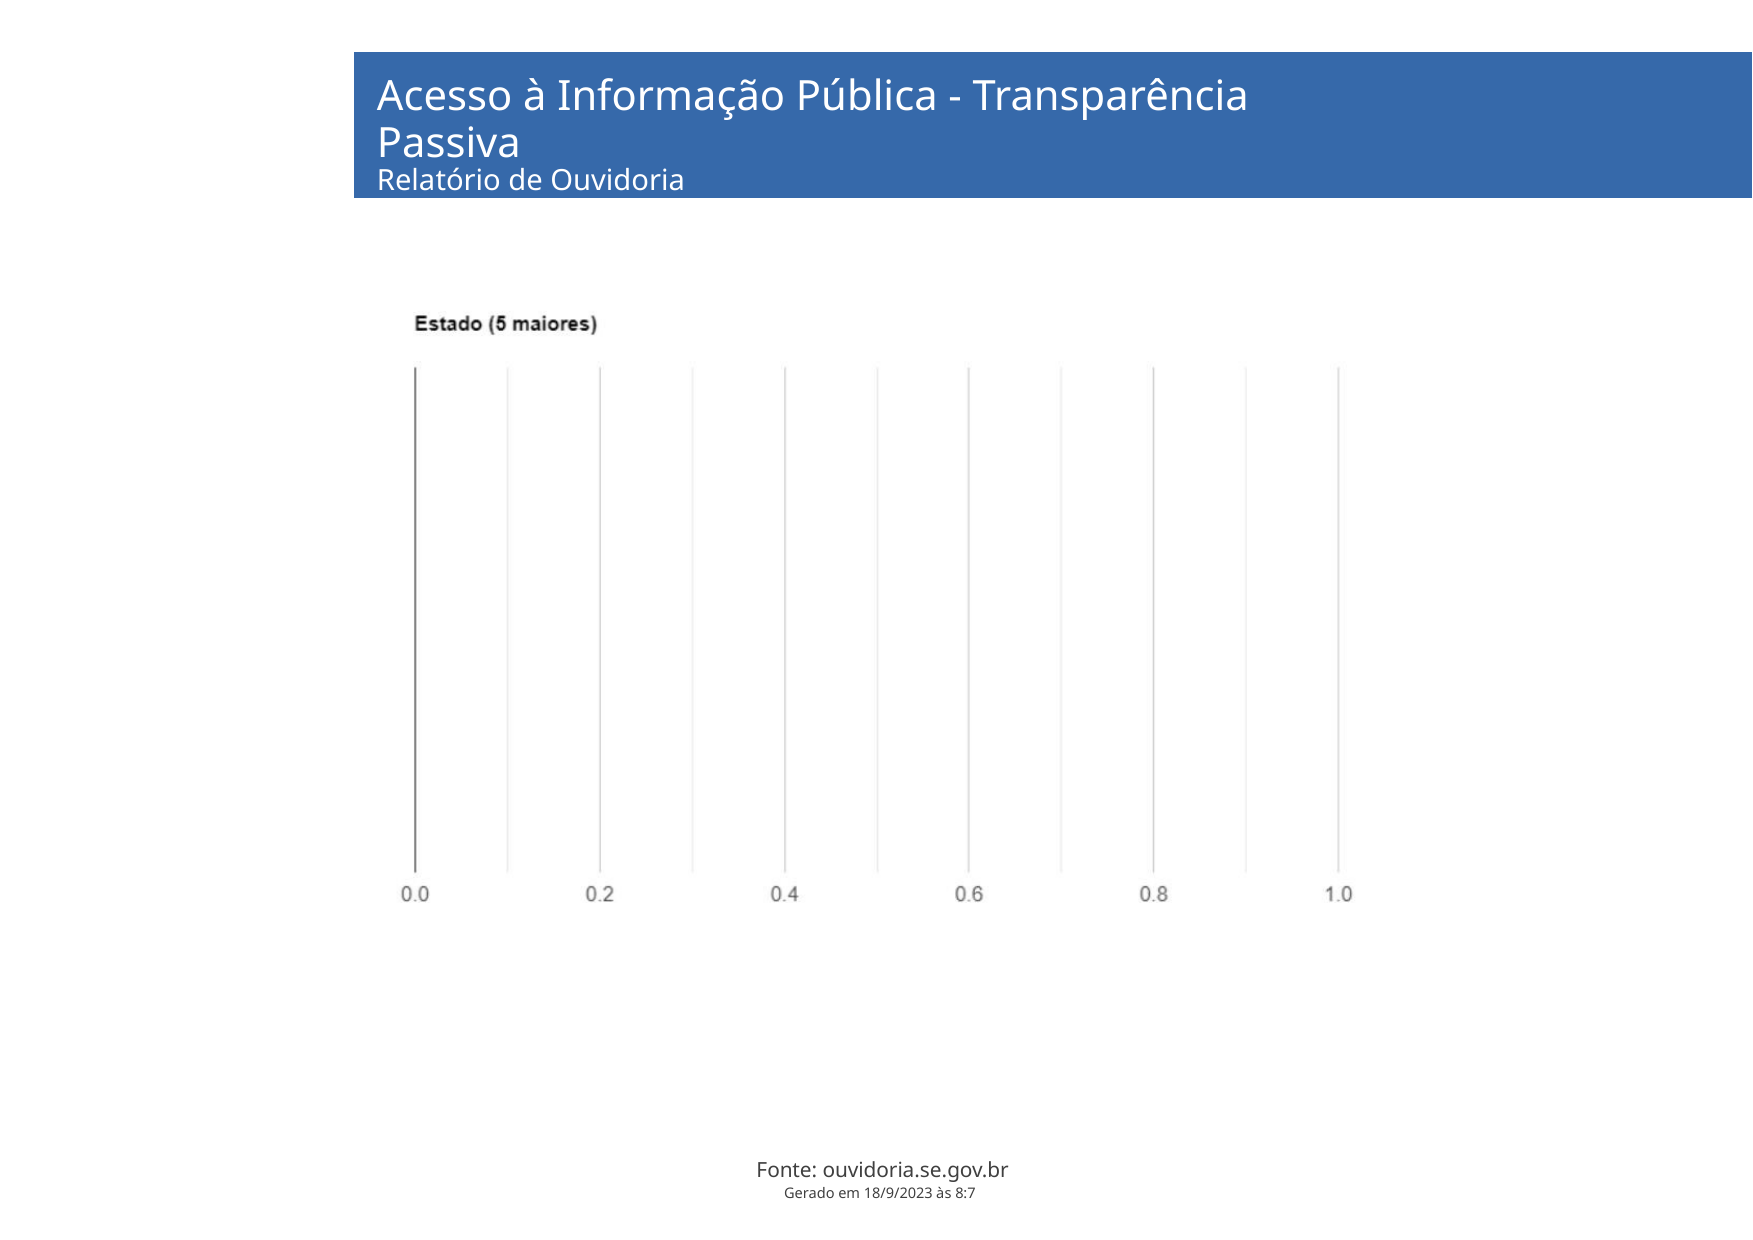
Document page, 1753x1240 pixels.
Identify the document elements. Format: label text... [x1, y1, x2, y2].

text_box Fonte: ouvidoria.se.gov.br [756, 1158, 1023, 1182]
text_box Acesso à Informação Pública - Transparência Passiva Relatório de Ouvidoria SETUR - Agosto a Agosto de 2023 [376, 72, 1403, 228]
text_box Gerado em 18/9/2023 às 8:7 [784, 1184, 995, 1202]
text_box [354, 52, 1752, 198]
text_box [155, 211, 1599, 1028]
